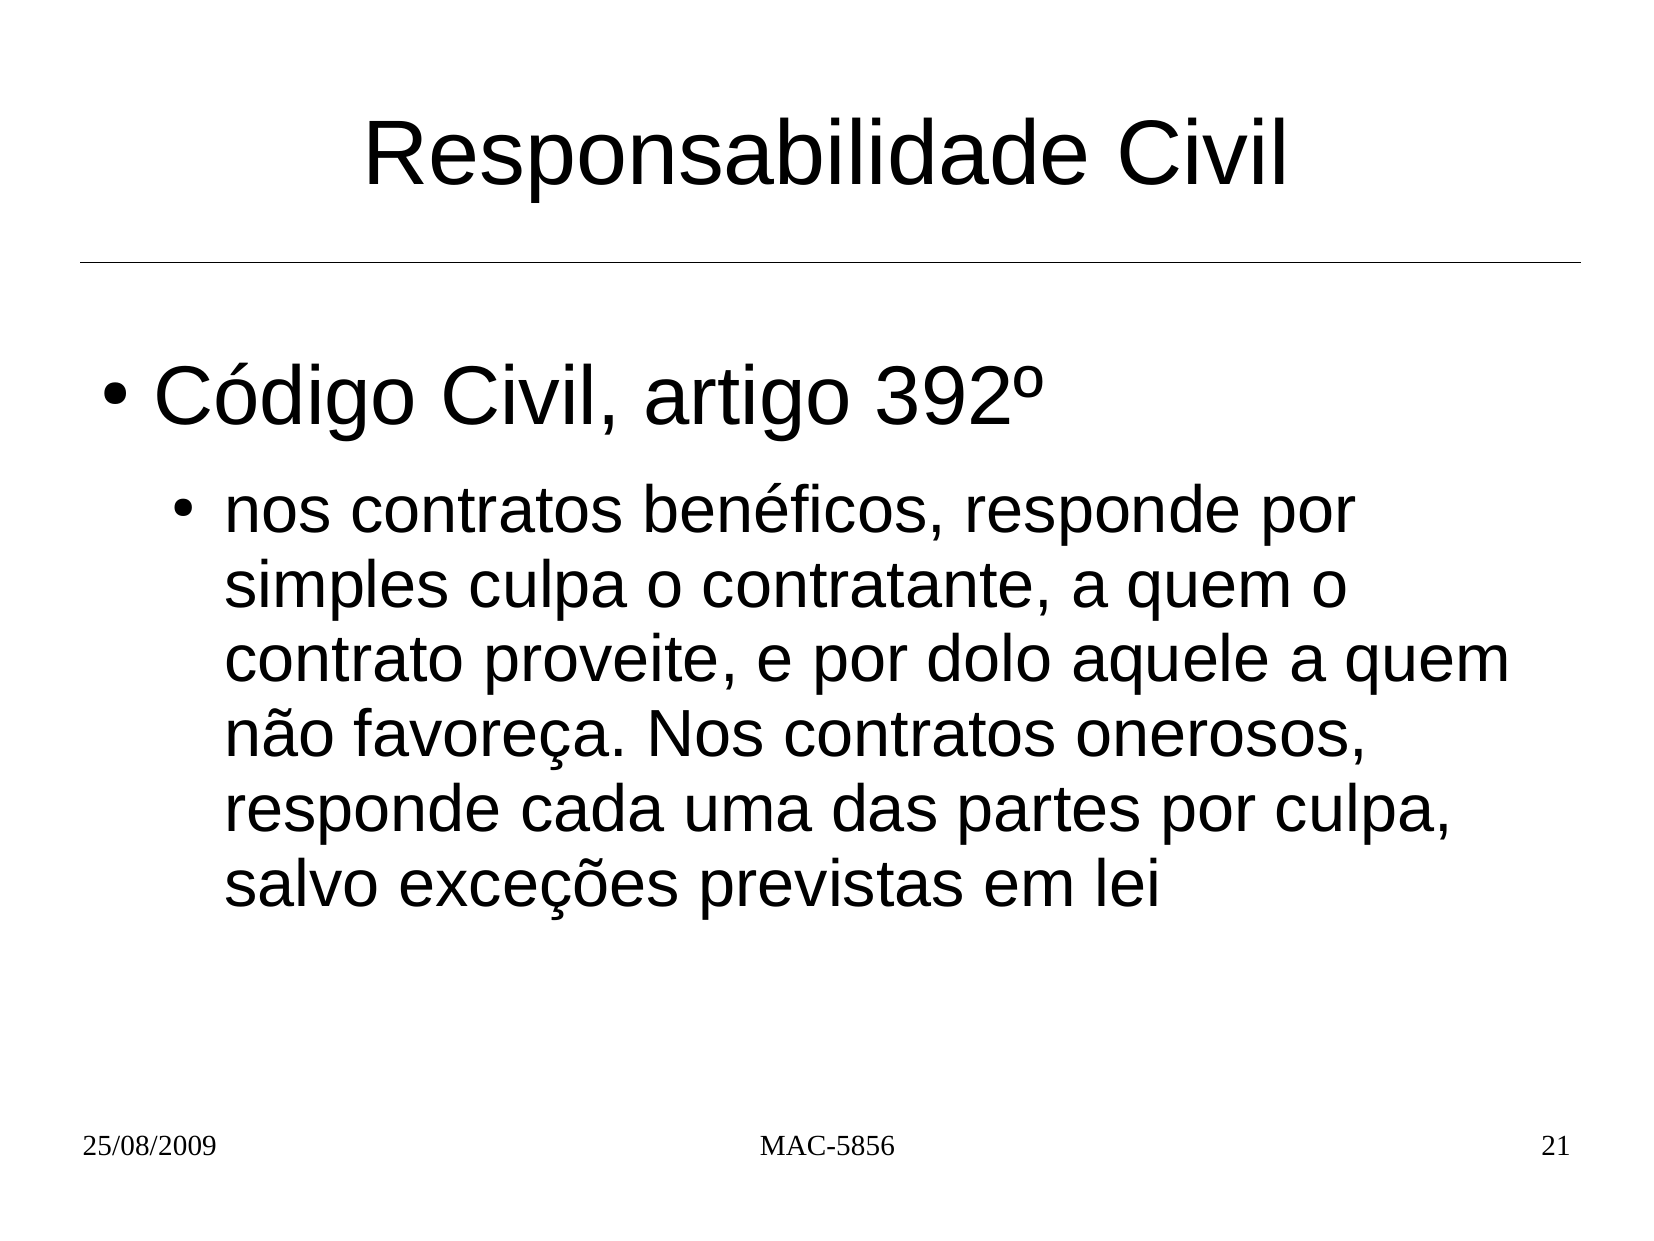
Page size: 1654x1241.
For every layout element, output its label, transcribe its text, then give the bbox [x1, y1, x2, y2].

title Responsabilidade Civil [82, 56, 1571, 250]
list Código Civil, artigo 392º nos contratos benéficos, responde por simples culpa o contratante, a quem o contrato proveite, e por dolo aquele a quem não favoreça. Nos contratos onerosos, responde cada uma das partes por culpa, salvo exceções previstas em lei [82, 349, 1571, 1095]
